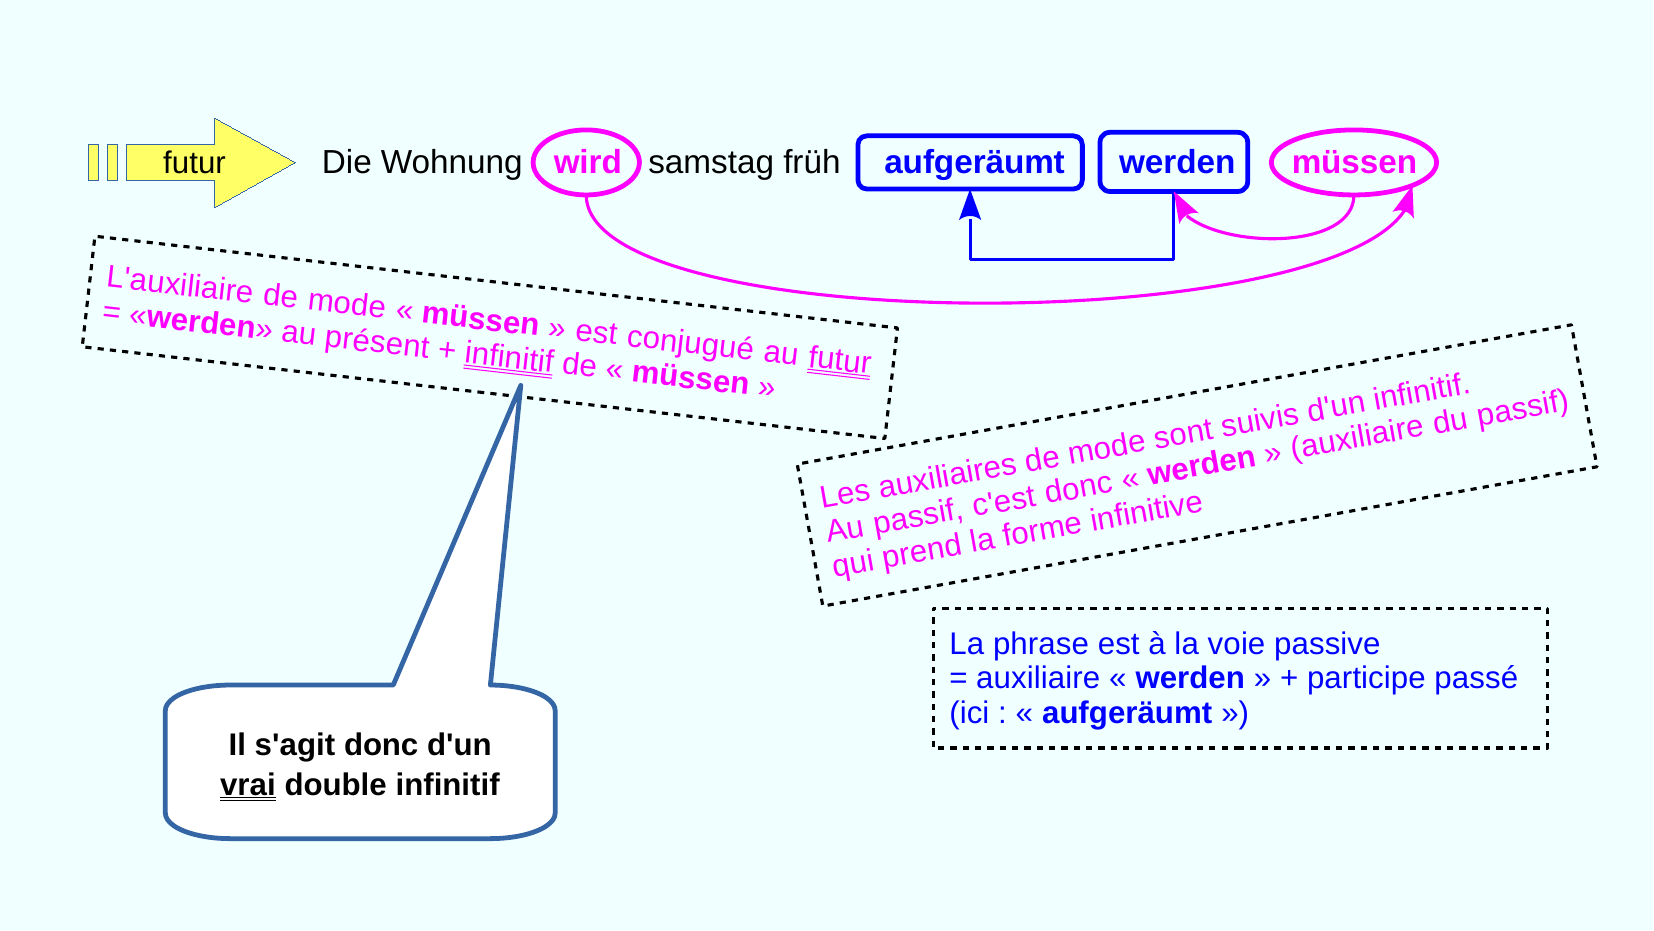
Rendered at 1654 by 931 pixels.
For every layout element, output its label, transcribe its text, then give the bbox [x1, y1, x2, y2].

text_box Il s'agit donc d'un vrai double infinitif [165, 385, 556, 839]
text_box müssen [1277, 135, 1433, 188]
text_box müssen [1277, 135, 1297, 146]
text_box werden [1104, 135, 1245, 188]
text_box müssen [1415, 177, 1433, 188]
text_box Die Wohnung [307, 135, 538, 188]
text_box samstag früh [633, 135, 856, 188]
text_box futur [88, 144, 99, 181]
text_box Les auxiliaires de mode sont suivis d'un infinitif. Au passif, c'est donc « werden » (auxiliaire du passif) qui prend la forme infinitive [797, 324, 1598, 607]
text_box futur [107, 144, 118, 181]
text_box L'auxiliaire de mode « müssen » est conjugué au futur = «werden» au présent + infinitif de « müssen » [82, 236, 898, 439]
text_box müssen [1411, 135, 1433, 148]
text_box wird [538, 135, 633, 188]
text_box aufgeräumt [1081, 135, 1089, 188]
text_box aufgeräumt [869, 139, 1079, 186]
text_box La phrase est à la voie passive = auxiliaire « werden » + participe passé (ici : « aufgeräumt ») [933, 608, 1548, 749]
text_box wird [538, 135, 549, 144]
text_box müssen [1277, 179, 1293, 188]
text_box futur [126, 118, 296, 208]
